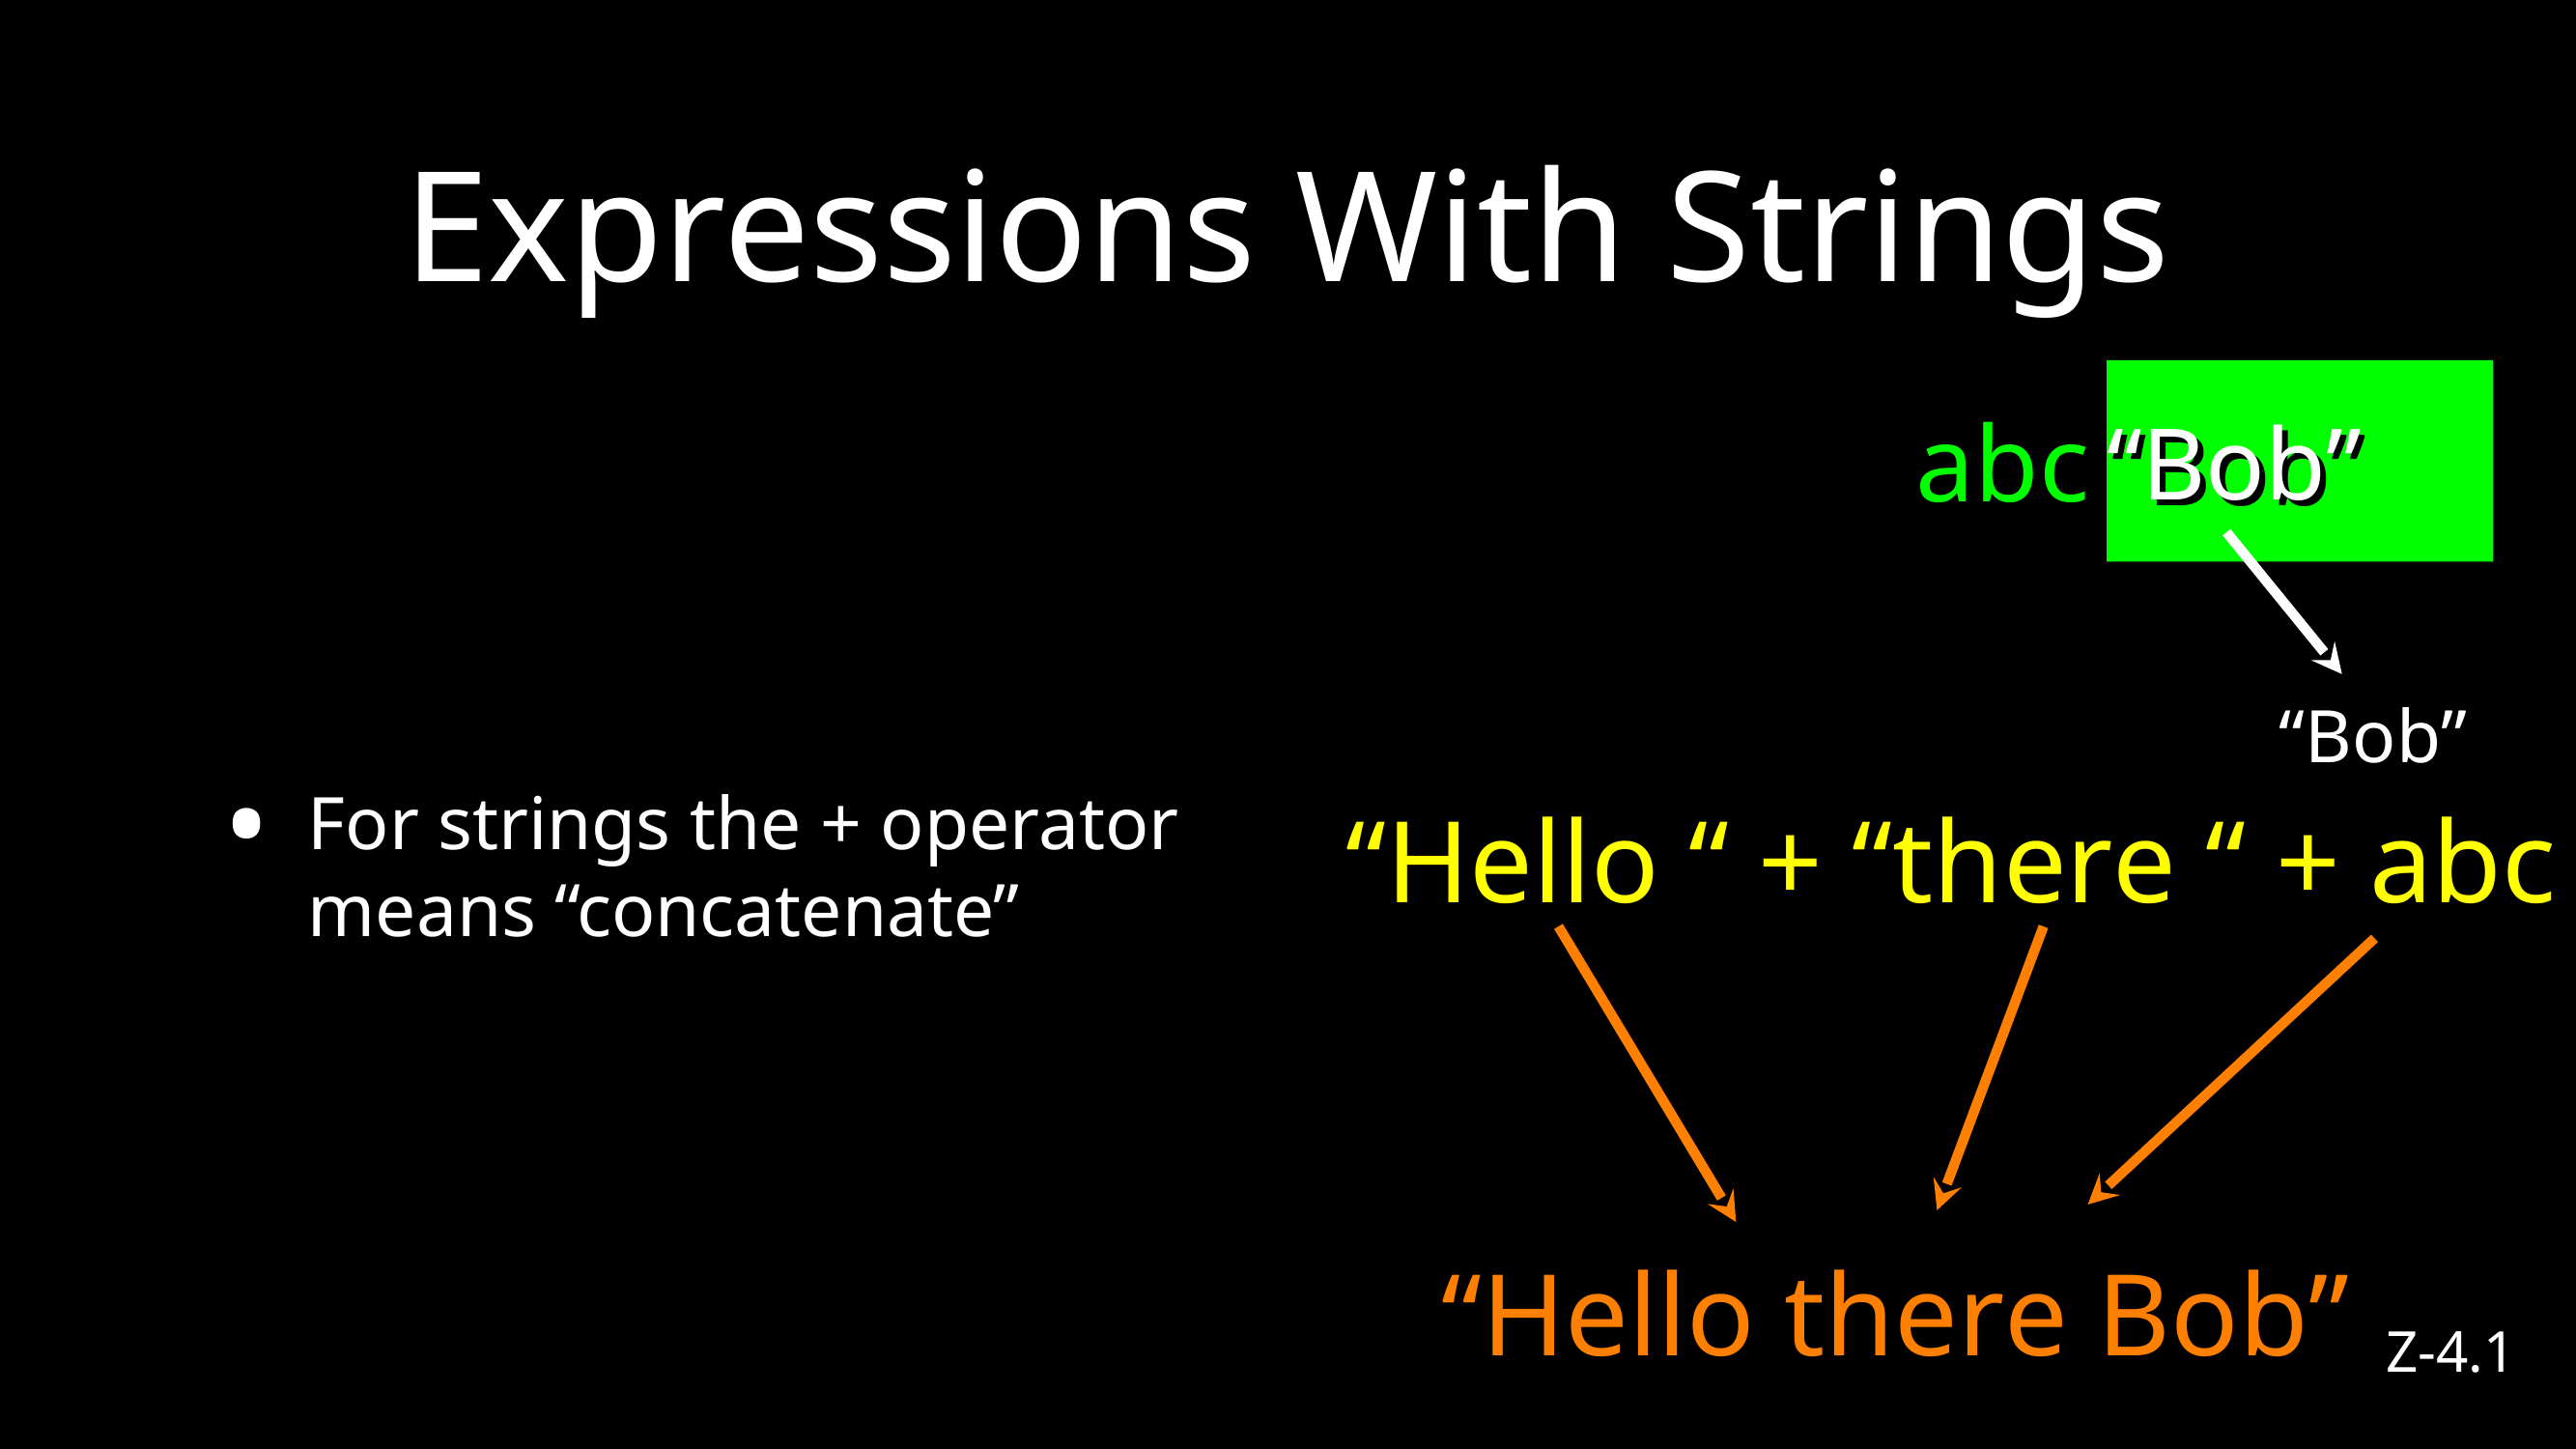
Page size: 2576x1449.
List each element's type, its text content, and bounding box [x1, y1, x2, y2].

text_box “Bob” [2279, 690, 2468, 778]
text_box Z-4.1 [2386, 1315, 2516, 1383]
text_box “Hello there Bob” [1441, 1243, 2350, 1379]
text_box “Hello “ + “there “ + abc [1345, 789, 2557, 925]
text_box “Bob” [2107, 359, 2494, 562]
list For strings the + operator means “concatenate” [183, 412, 1290, 1317]
title Expressions With Strings [183, 38, 2392, 403]
text_box abc [1915, 396, 2090, 523]
